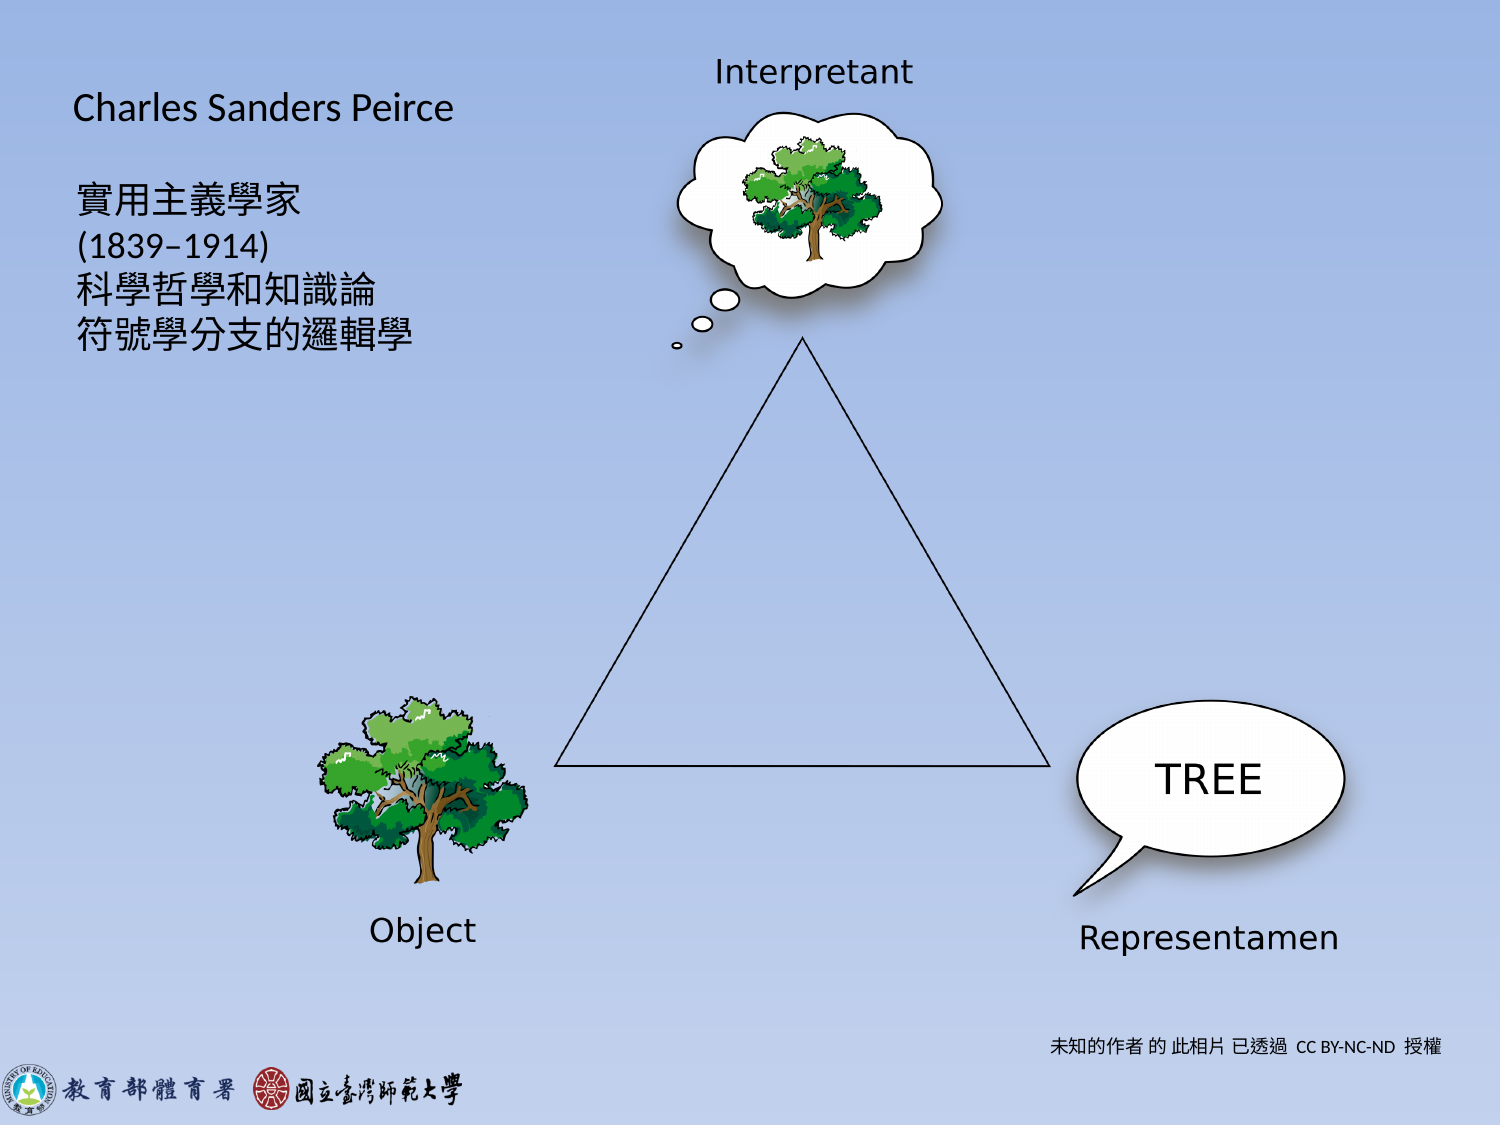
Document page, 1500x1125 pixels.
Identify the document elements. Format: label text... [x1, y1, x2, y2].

title Charles Sanders Peirce [0, 11, 546, 199]
picture [317, 59, 1374, 956]
text_box 實用主義學家 (1839–1914) 科學哲學和知識論 符號學分支的邏輯學 [62, 199, 317, 364]
text_box 未知的作者 的 此相片 已透過 CC BY-NC-ND 授權 [1035, 1027, 1500, 1066]
